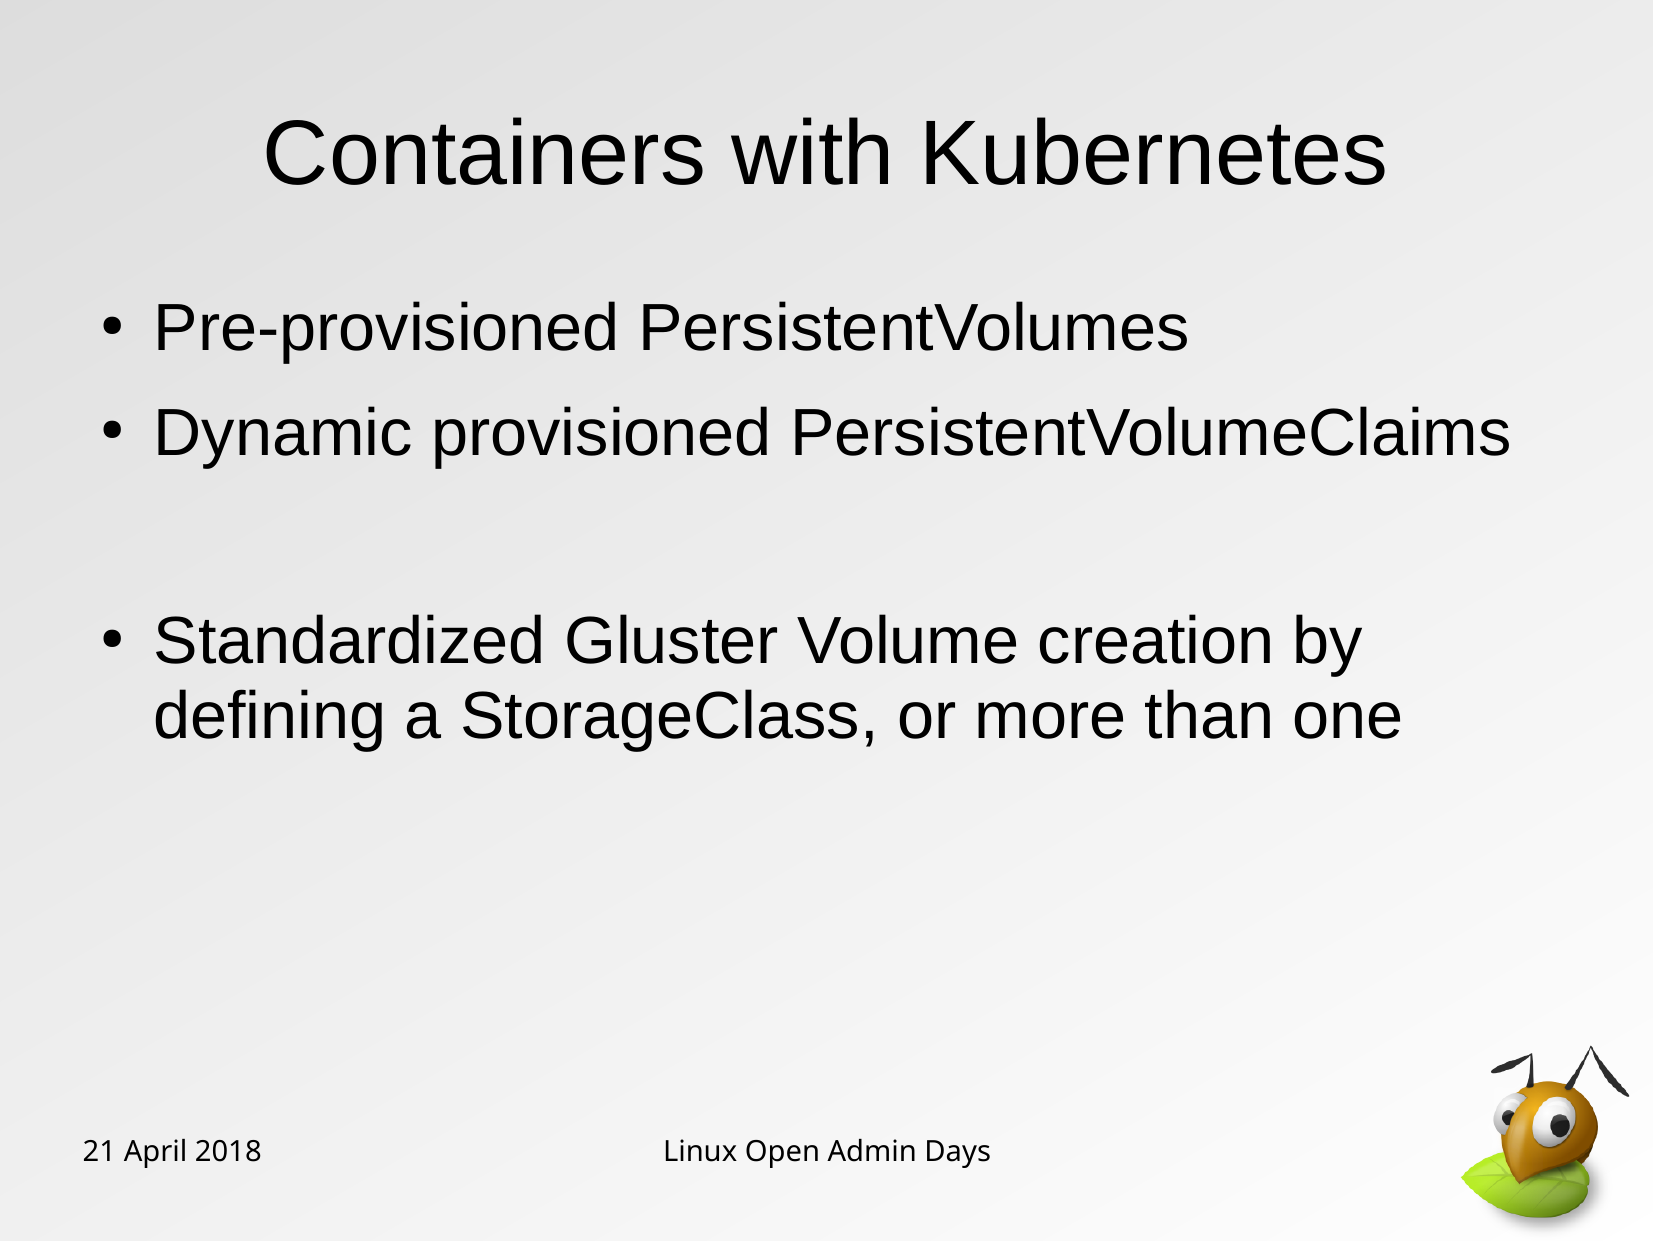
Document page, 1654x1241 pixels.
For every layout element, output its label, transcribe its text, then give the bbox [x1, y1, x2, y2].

list Pre-provisioned PersistentVolumes Dynamic provisioned PersistentVolumeClaims Standardized Gluster Volume creation by defining a StorageClass, or more than one [82, 290, 1571, 1010]
picture [1432, 1037, 1653, 1241]
title Containers with Kubernetes [82, 49, 1571, 257]
